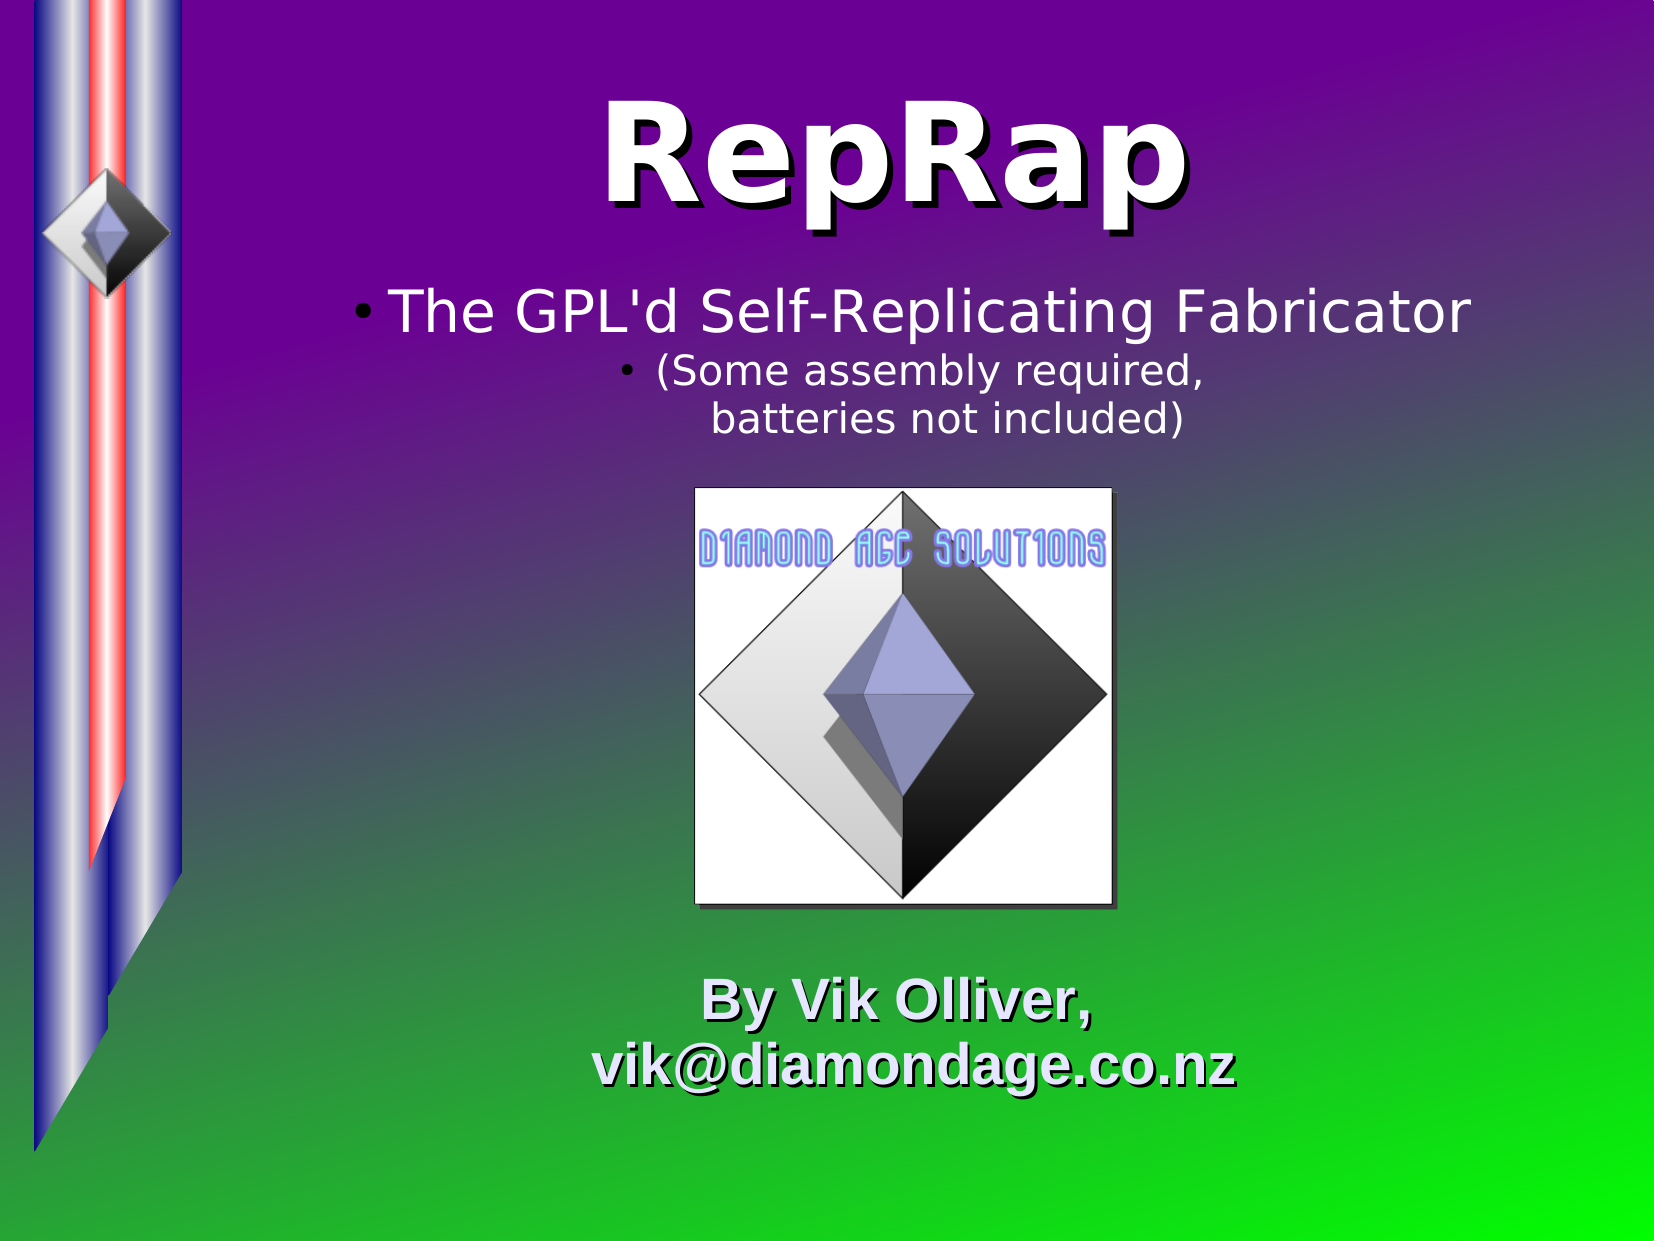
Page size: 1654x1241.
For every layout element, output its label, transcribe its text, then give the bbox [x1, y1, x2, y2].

title RepRap [250, 0, 1537, 278]
title By Vik Olliver, vik@diamondage.co.nz [231, 926, 1563, 1137]
picture [692, 485, 1121, 913]
subtitle The GPL'd Self-Replicating Fabricator (Some assembly required, batteries not included) [205, 278, 1549, 444]
picture [40, 165, 174, 299]
